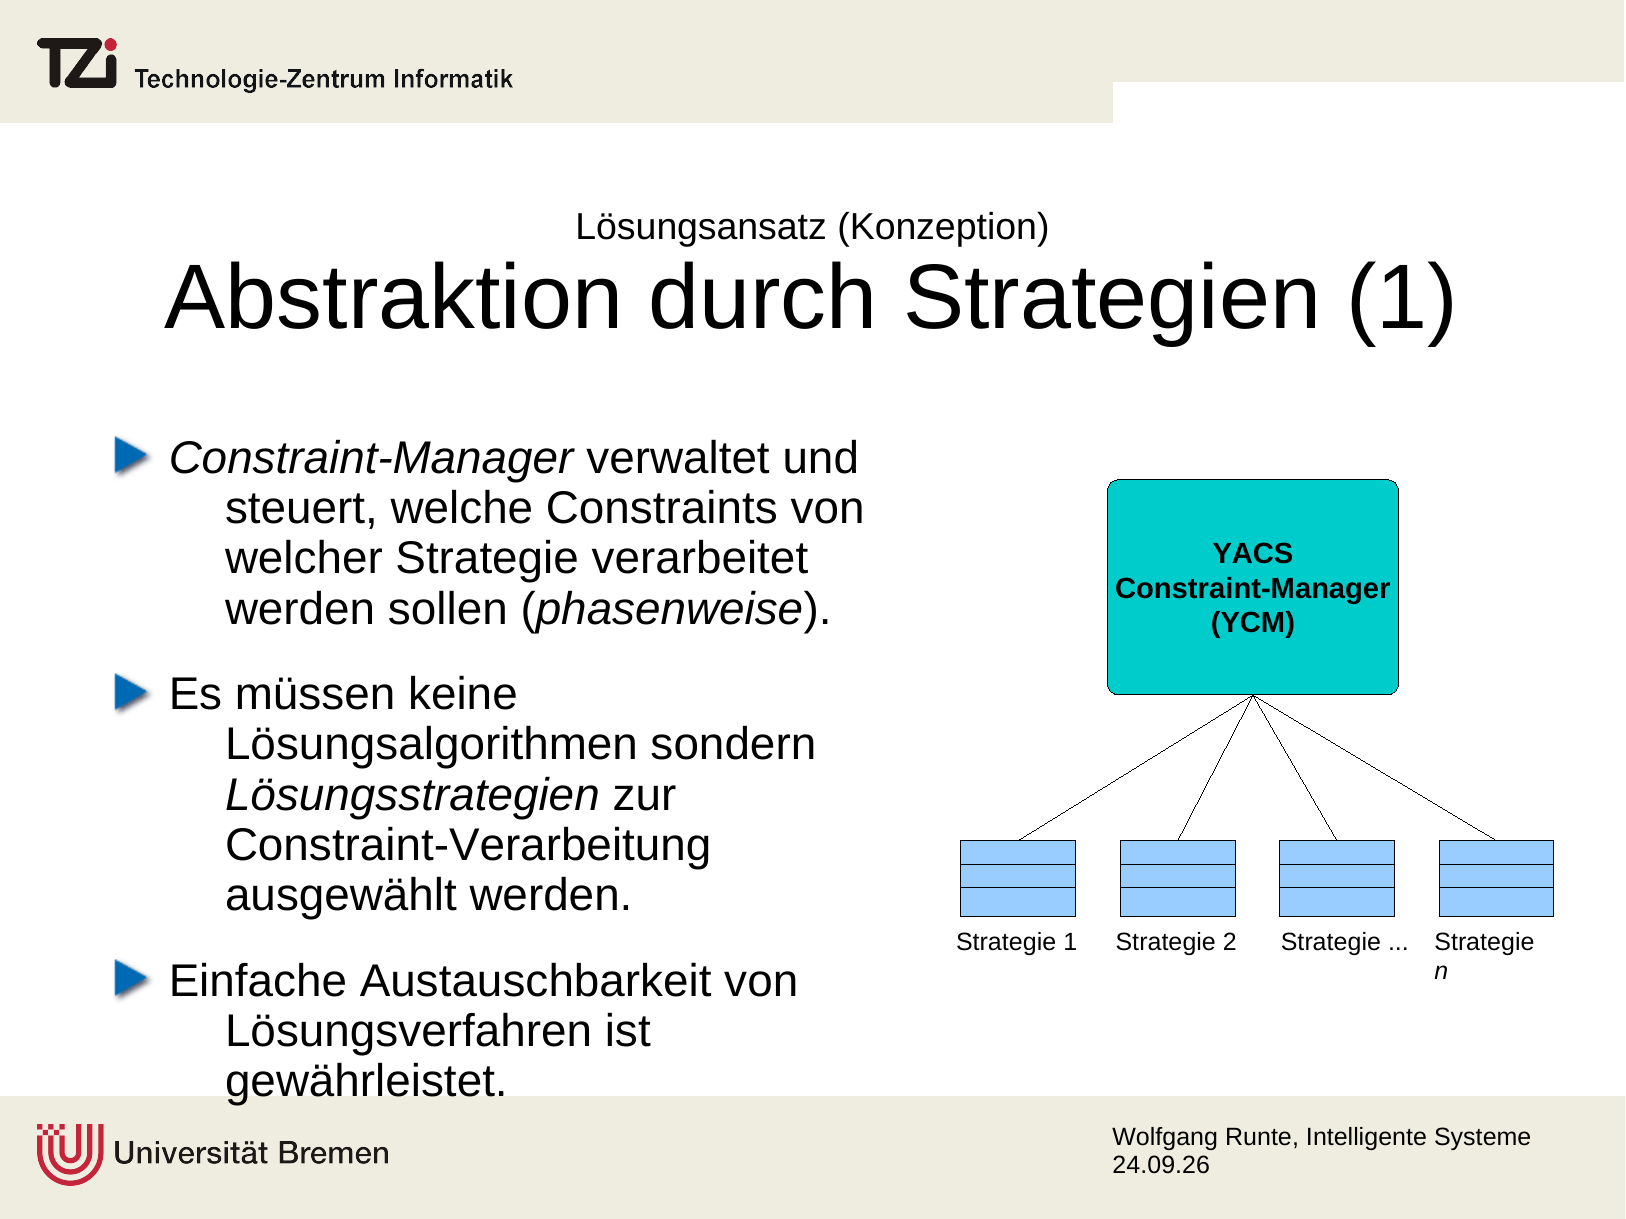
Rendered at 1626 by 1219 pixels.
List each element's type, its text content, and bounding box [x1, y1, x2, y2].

text_box Strategie n [1434, 925, 1556, 960]
title Lösungsansatz (Konzeption) Abstraktion durch Strategien (1) [112, 162, 1513, 393]
picture [37, 1124, 388, 1186]
text_box YACS Constraint-Manager (YCM) [1107, 479, 1399, 695]
text_box [960, 840, 1076, 917]
text_box [1439, 840, 1554, 917]
text_box Strategie ... [1280, 925, 1410, 954]
text_box [1120, 840, 1236, 917]
text_box Strategie 2 [1115, 925, 1237, 954]
list Constraint-Manager verwaltet und steuert, welche Constraints von welcher Strategie verarbeitet werden sollen (phasenweise). Es müssen keine Lösungsalgorithmen sondern Lösungsstrategien zur Constraint-Verarbeitung ausgewählt werden. Einfache Austauschbarkeit von Lösungsverfahren ist gewährleistet. [112, 433, 898, 1070]
text_box [1279, 840, 1395, 917]
text_box Strategie 1 [956, 925, 1078, 954]
picture [37, 38, 513, 93]
